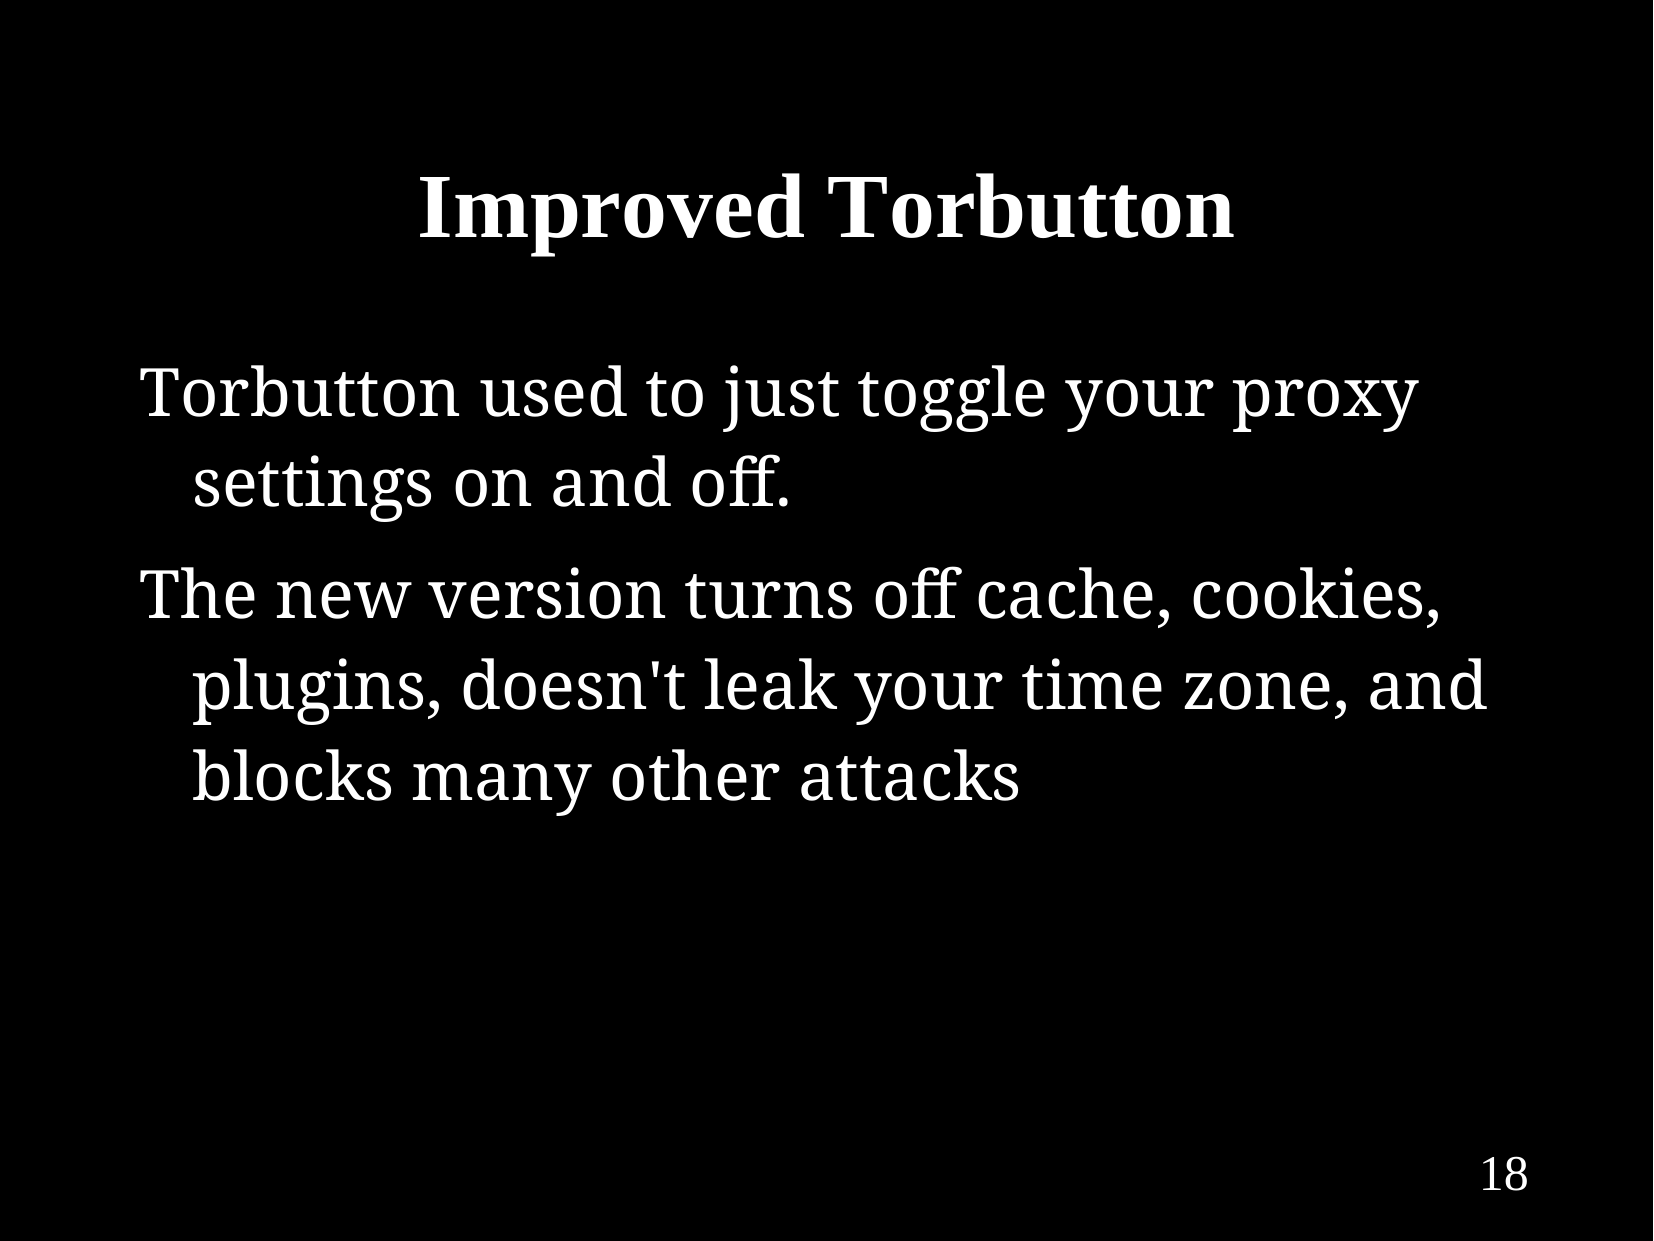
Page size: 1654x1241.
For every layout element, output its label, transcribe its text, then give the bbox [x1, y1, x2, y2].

title Improved Torbutton [121, 102, 1534, 311]
list Torbutton used to just toggle your proxy settings on and off. The new version turns off cache, cookies, plugins, doesn't leak your time zone, and blocks many other attacks [121, 344, 1534, 1127]
